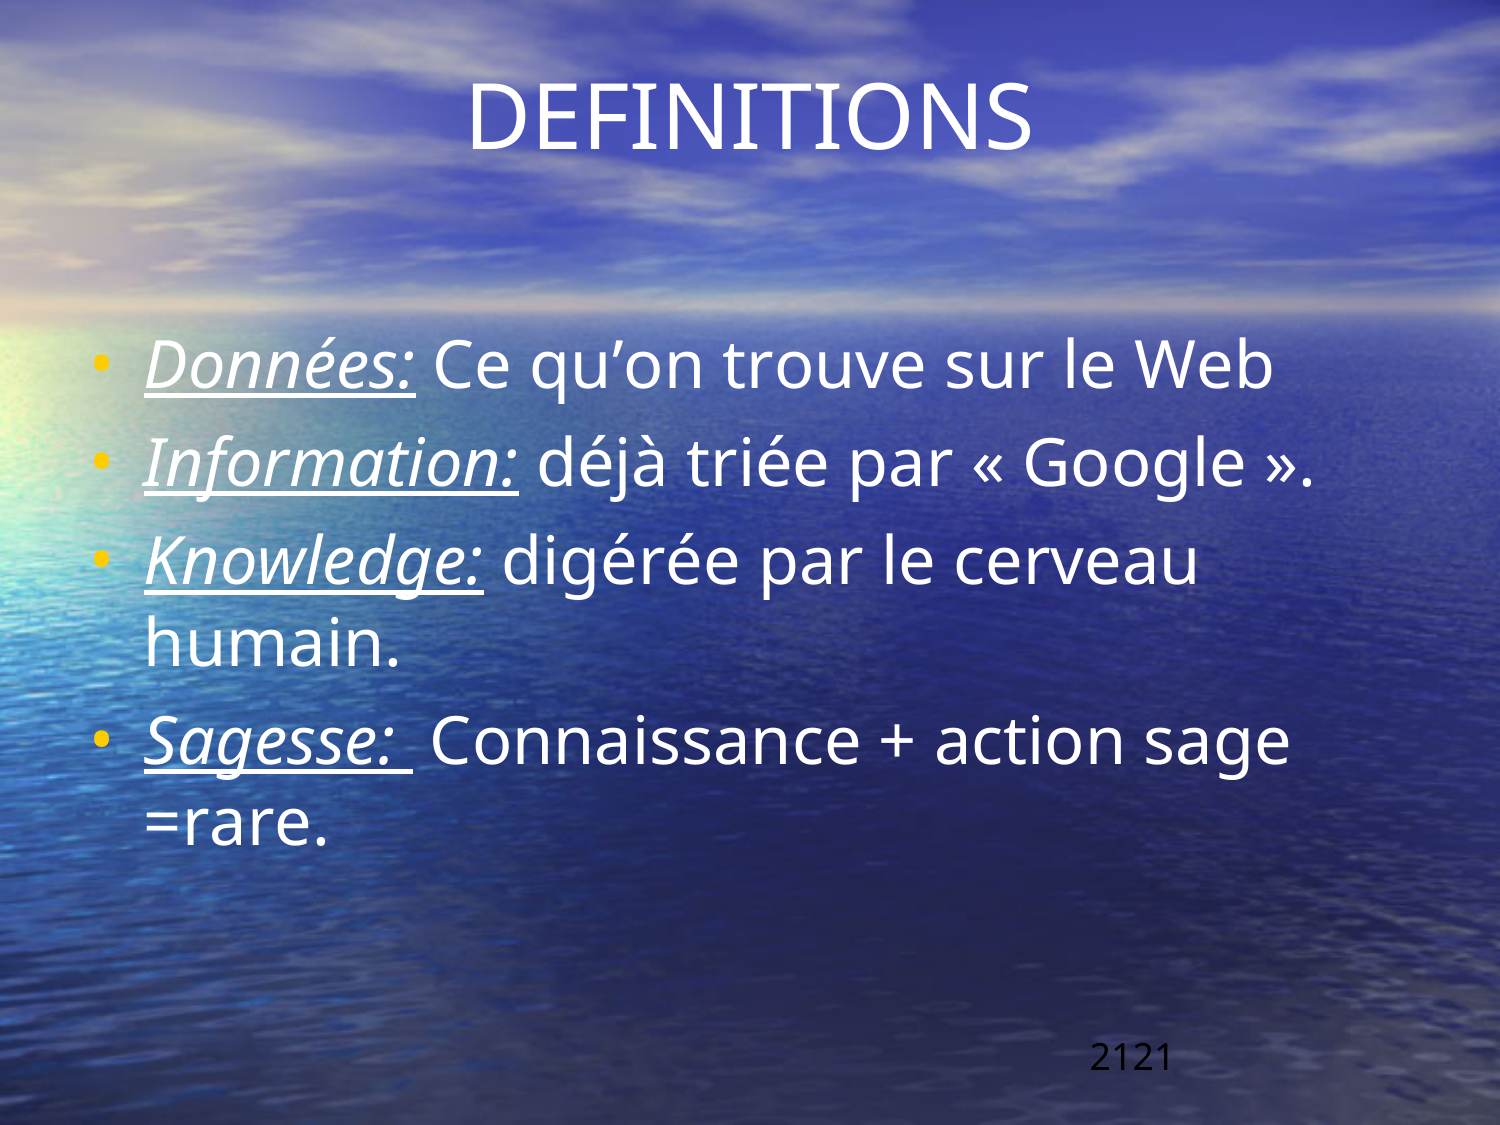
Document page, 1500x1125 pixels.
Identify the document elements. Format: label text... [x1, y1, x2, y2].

text_box <numéro><numéro> [1074, 1024, 1425, 1103]
text_box DEFINITIONS [75, 47, 1426, 276]
picture [0, 0, 1500, 1125]
text_box Données: Ce qu’on trouve sur le Web Information: déjà triée par « Google ». Knowledge: digérée par le cerveau humain. Sagesse: Connaissance + action sage =rare. [75, 312, 1471, 1034]
